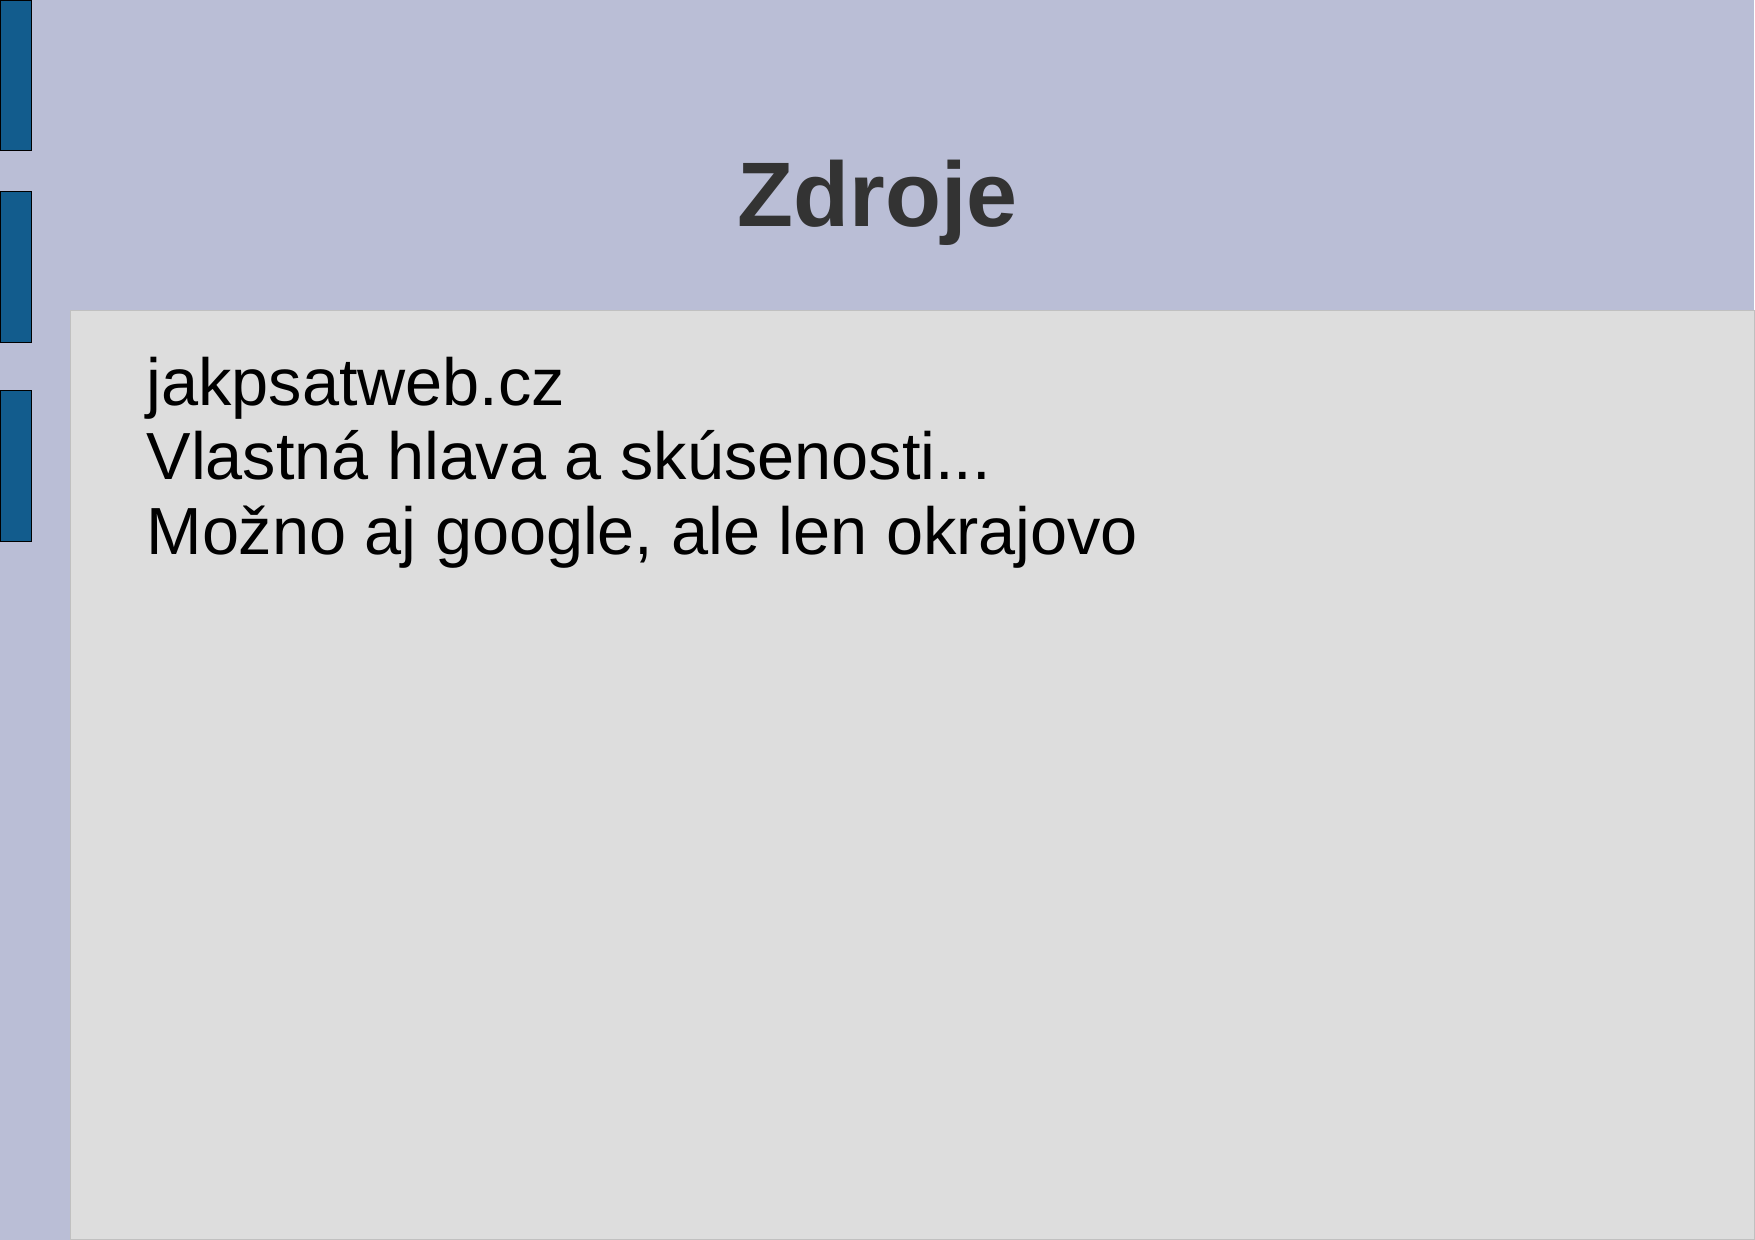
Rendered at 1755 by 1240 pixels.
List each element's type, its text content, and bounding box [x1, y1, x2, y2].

list jakpsatweb.cz Vlastná hlava a skúsenosti... Možno aj google, ale len okrajovo [128, 344, 1628, 1111]
title Zdroje [128, 98, 1628, 291]
